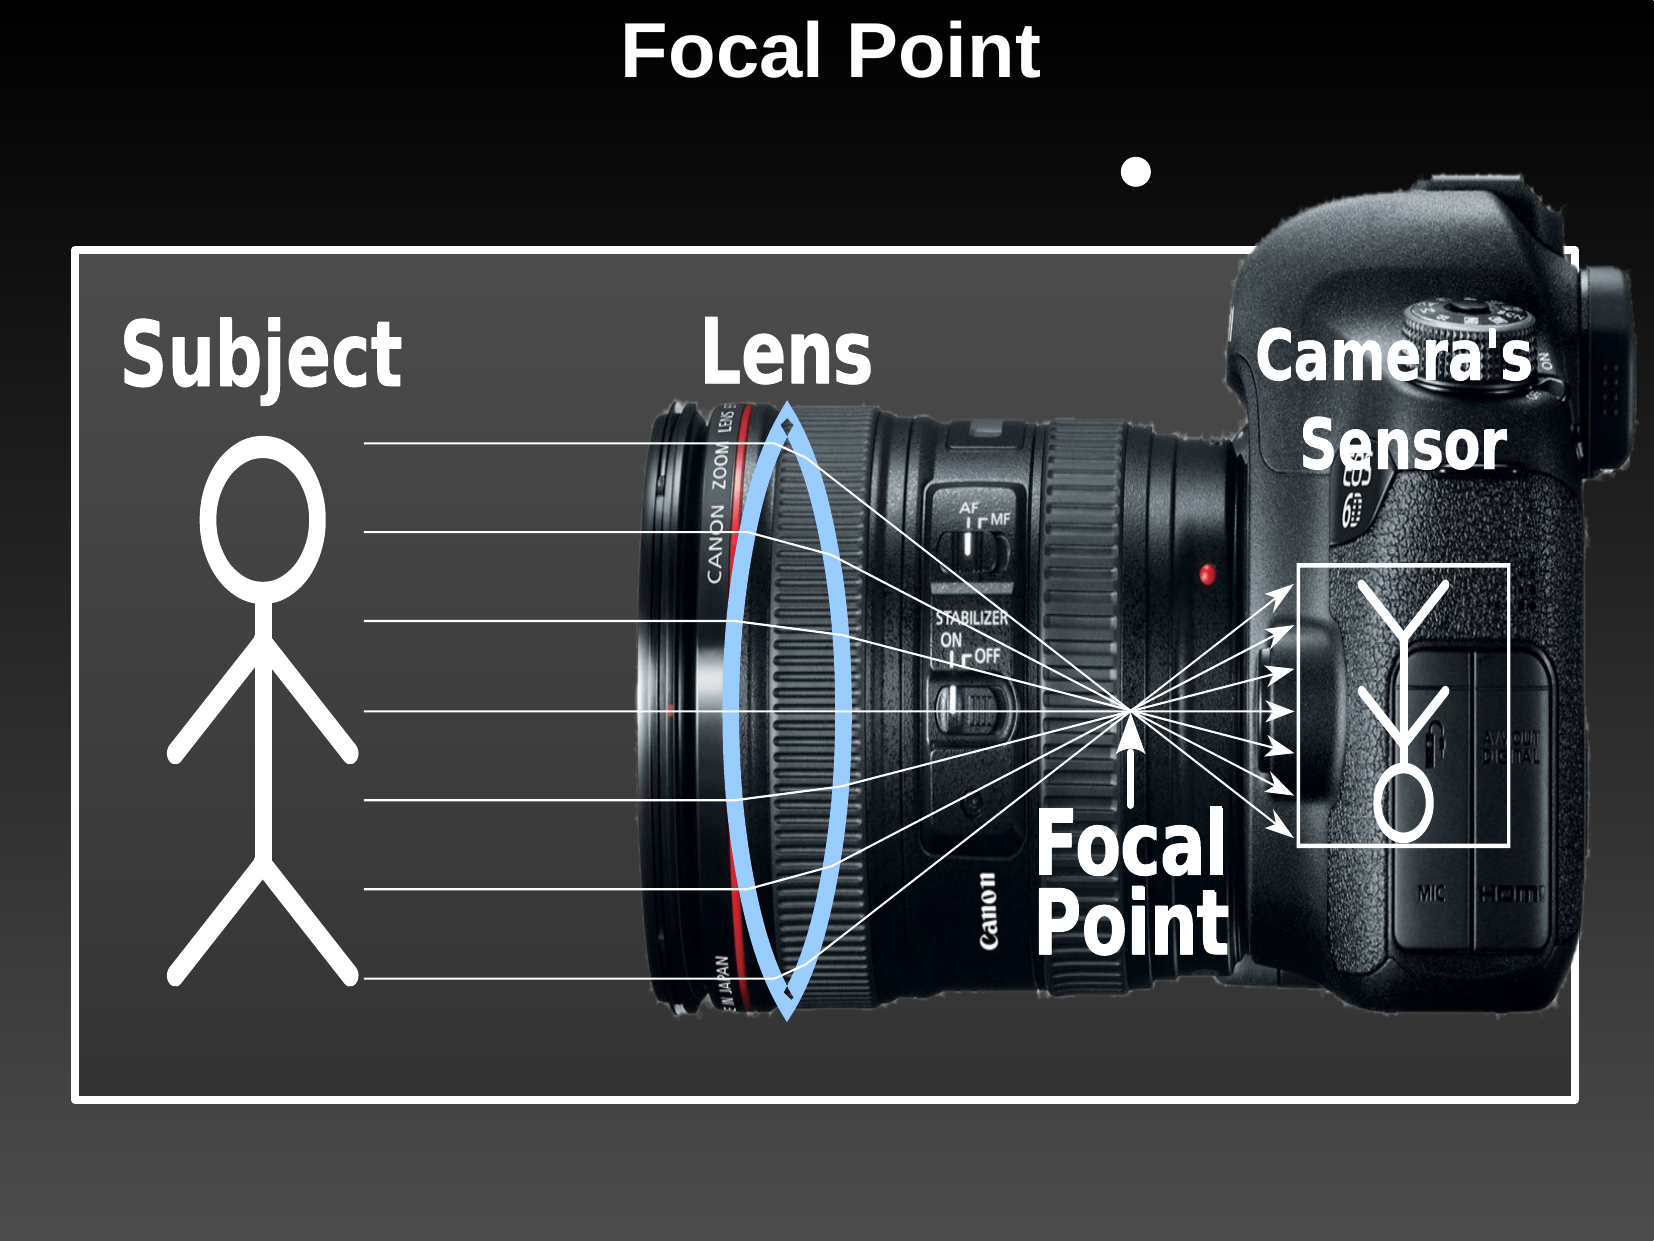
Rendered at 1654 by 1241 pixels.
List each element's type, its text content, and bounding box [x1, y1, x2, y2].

text_box [1445, 429, 1479, 471]
picture [785, 988, 793, 999]
text_box [1131, 905, 1145, 955]
text_box [1038, 887, 1079, 955]
text_box [1425, 340, 1448, 381]
text_box [1502, 340, 1531, 382]
text_box [1484, 429, 1508, 470]
text_box [835, 333, 871, 385]
text_box [1296, 563, 1511, 849]
text_box [1077, 824, 1119, 877]
text_box [1084, 904, 1125, 956]
picture [633, 445, 763, 531]
text_box [1414, 429, 1442, 471]
picture [740, 713, 835, 797]
picture [740, 624, 835, 710]
picture [841, 562, 1113, 704]
picture [850, 713, 1115, 782]
text_box [1162, 824, 1201, 877]
text_box [1257, 327, 1291, 382]
picture [782, 419, 793, 435]
text_box [1302, 416, 1334, 471]
picture [633, 534, 738, 619]
picture [633, 713, 725, 799]
picture [633, 802, 738, 888]
picture [757, 871, 821, 973]
text_box [1295, 340, 1326, 382]
picture [850, 639, 1120, 710]
text_box [1387, 340, 1420, 382]
picture [842, 718, 1111, 859]
picture [784, 439, 793, 450]
text_box [1489, 328, 1496, 348]
picture [633, 171, 1639, 1022]
picture [757, 449, 821, 550]
text_box [1377, 429, 1409, 470]
text_box [791, 333, 830, 384]
text_box [1122, 824, 1157, 877]
picture [633, 891, 763, 977]
picture [633, 980, 786, 1022]
title Focal Point [125, 0, 1538, 109]
text_box [1334, 340, 1382, 381]
text_box [1197, 890, 1229, 955]
text_box [1155, 904, 1193, 955]
text_box [1039, 808, 1074, 875]
picture [821, 472, 1112, 699]
text_box [705, 316, 740, 384]
picture [633, 623, 725, 710]
text_box [1131, 885, 1145, 900]
picture [744, 789, 832, 885]
text_box [1339, 429, 1372, 471]
text_box [1210, 806, 1223, 875]
picture [783, 972, 793, 984]
text_box [1450, 340, 1481, 382]
text_box [743, 333, 784, 385]
picture [821, 720, 1116, 950]
picture [744, 536, 832, 632]
text_box [74, 249, 1575, 1100]
